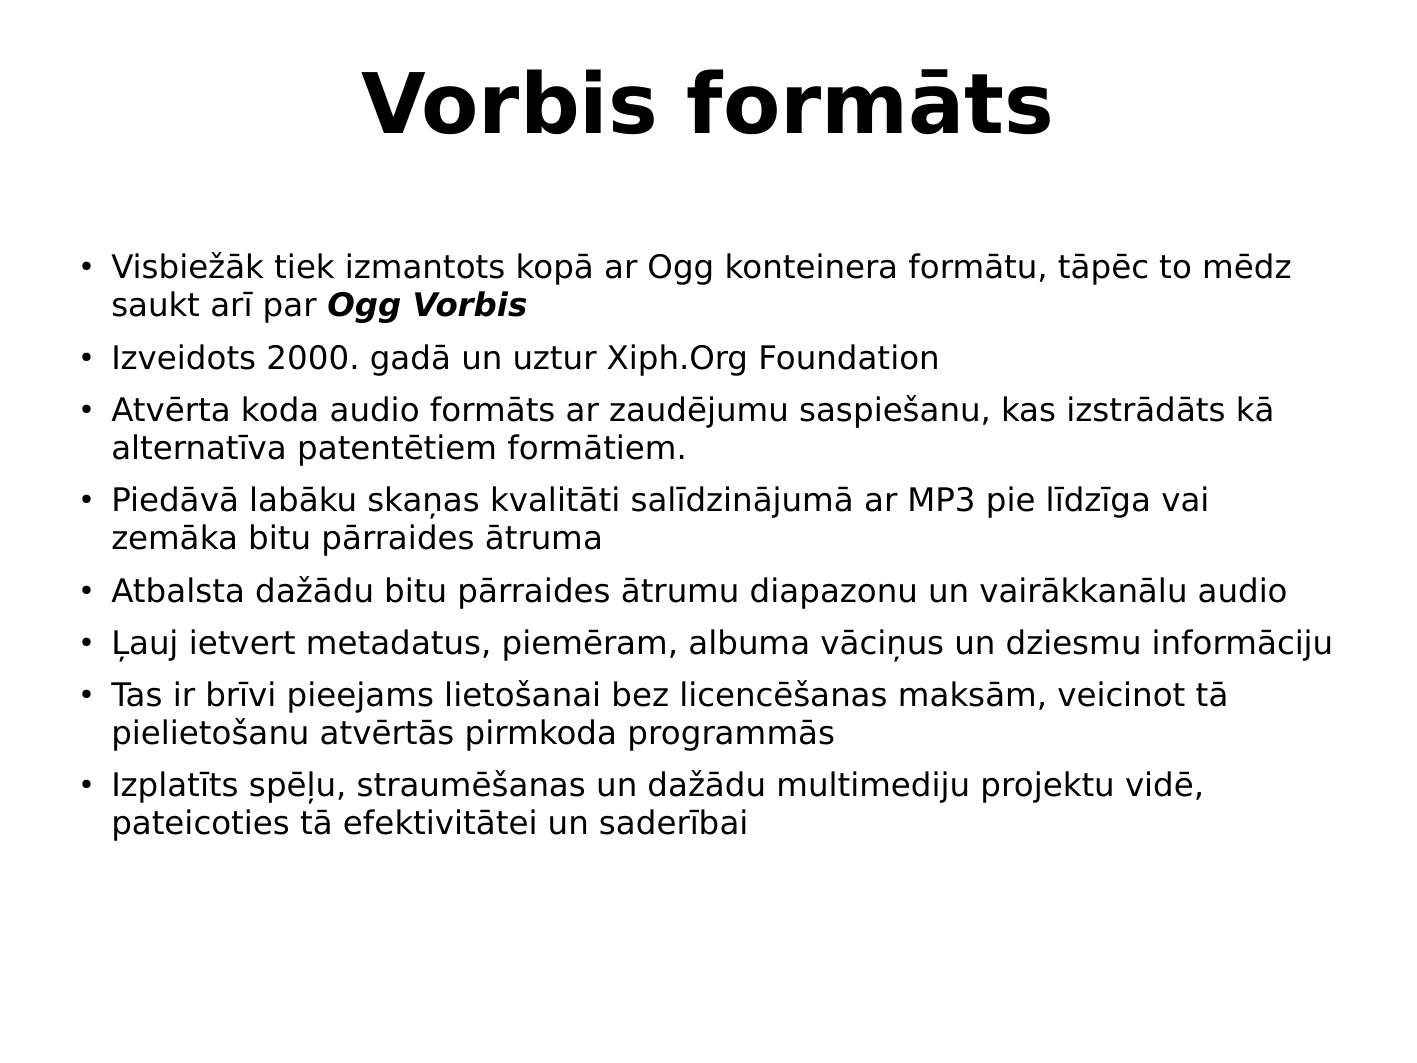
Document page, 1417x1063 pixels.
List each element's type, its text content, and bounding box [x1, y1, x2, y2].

list Visbiežāk tiek izmantots kopā ar Ogg konteinera formātu, tāpēc to mēdz saukt arī par Ogg Vorbis Izveidots 2000. gadā un uztur Xiph.Org Foundation Atvērta koda audio formāts ar zaudējumu saspiešanu, kas izstrādāts kā alternatīva patentētiem formātiem. Piedāvā labāku skaņas kvalitāti salīdzinājumā ar MP3 pie līdzīga vai zemāka bitu pārraides ātruma Atbalsta dažādu bitu pārraides ātrumu diapazonu un vairākkanālu audio Ļauj ietvert metadatus, piemēram, albuma vāciņus un dziesmu informāciju Tas ir brīvi pieejams lietošanai bez licencēšanas maksām, veicinot tā pielietošanu atvērtās pirmkoda programmās Izplatīts spēļu, straumēšanas un dažādu multimediju projektu vidē, pateicoties tā efektivitātei un saderībai [70, 248, 1346, 865]
title Vorbis formāts [70, 42, 1346, 168]
